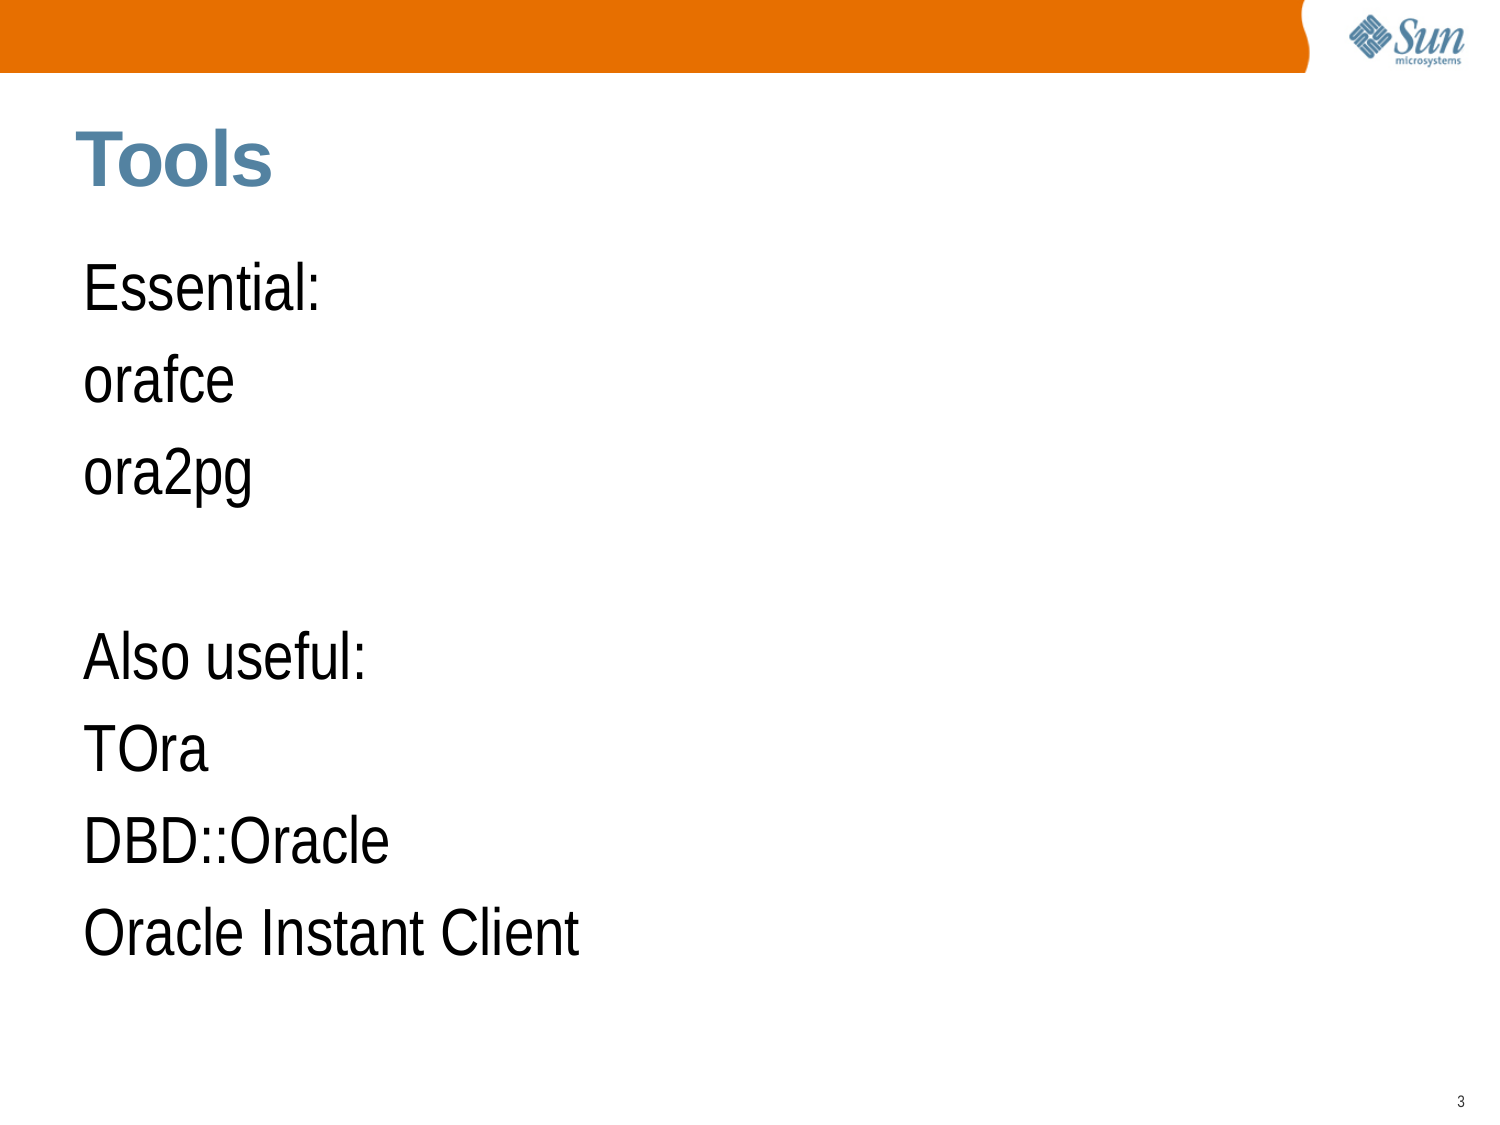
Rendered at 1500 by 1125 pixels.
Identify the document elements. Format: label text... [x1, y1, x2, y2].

list Essential: orafce ora2pg Also useful: TOra DBD::Oracle Oracle Instant Client [64, 258, 1401, 1062]
title Tools [75, 123, 1437, 227]
picture [0, 0, 1500, 73]
